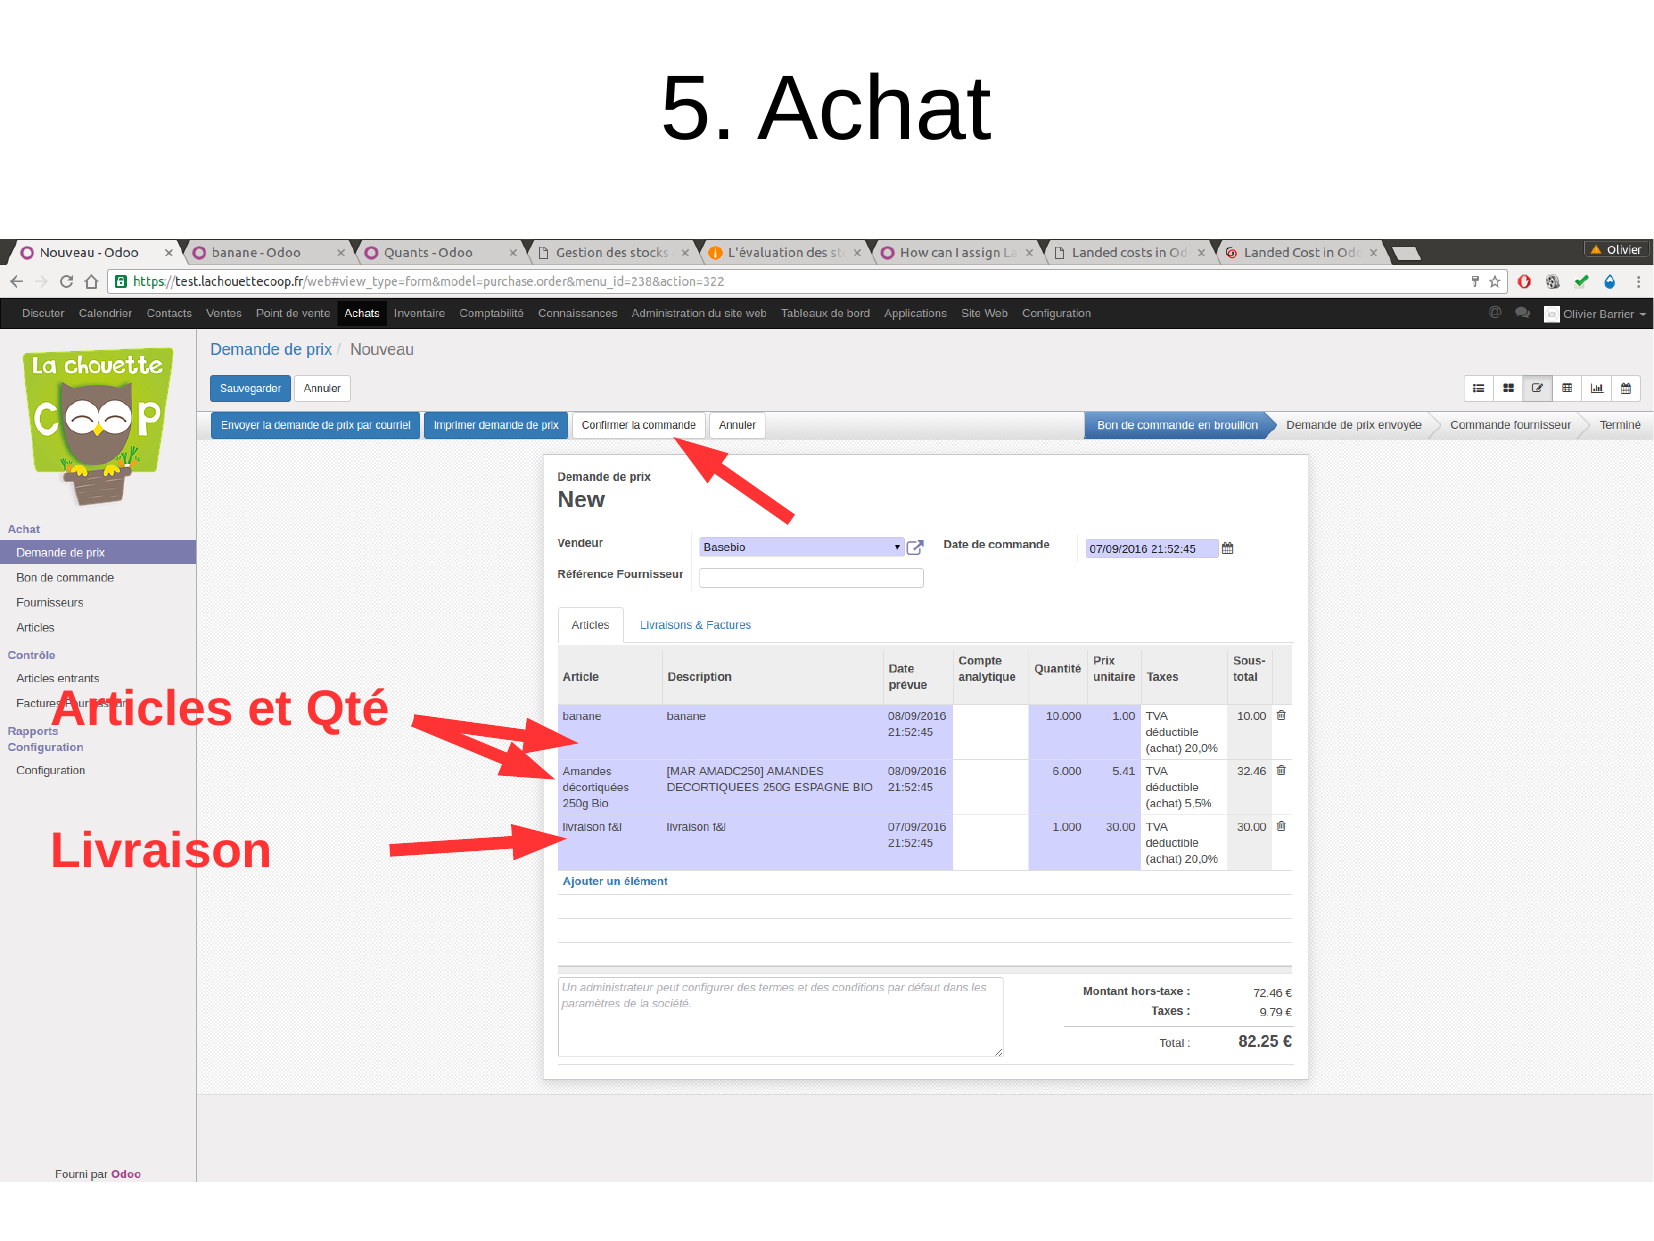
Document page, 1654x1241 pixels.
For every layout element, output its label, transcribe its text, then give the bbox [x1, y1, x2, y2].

picture [0, 239, 1654, 1182]
title 5. Achat [82, 49, 1571, 166]
text_box Livraison [35, 814, 544, 969]
text_box Articles et Qté [35, 673, 544, 814]
